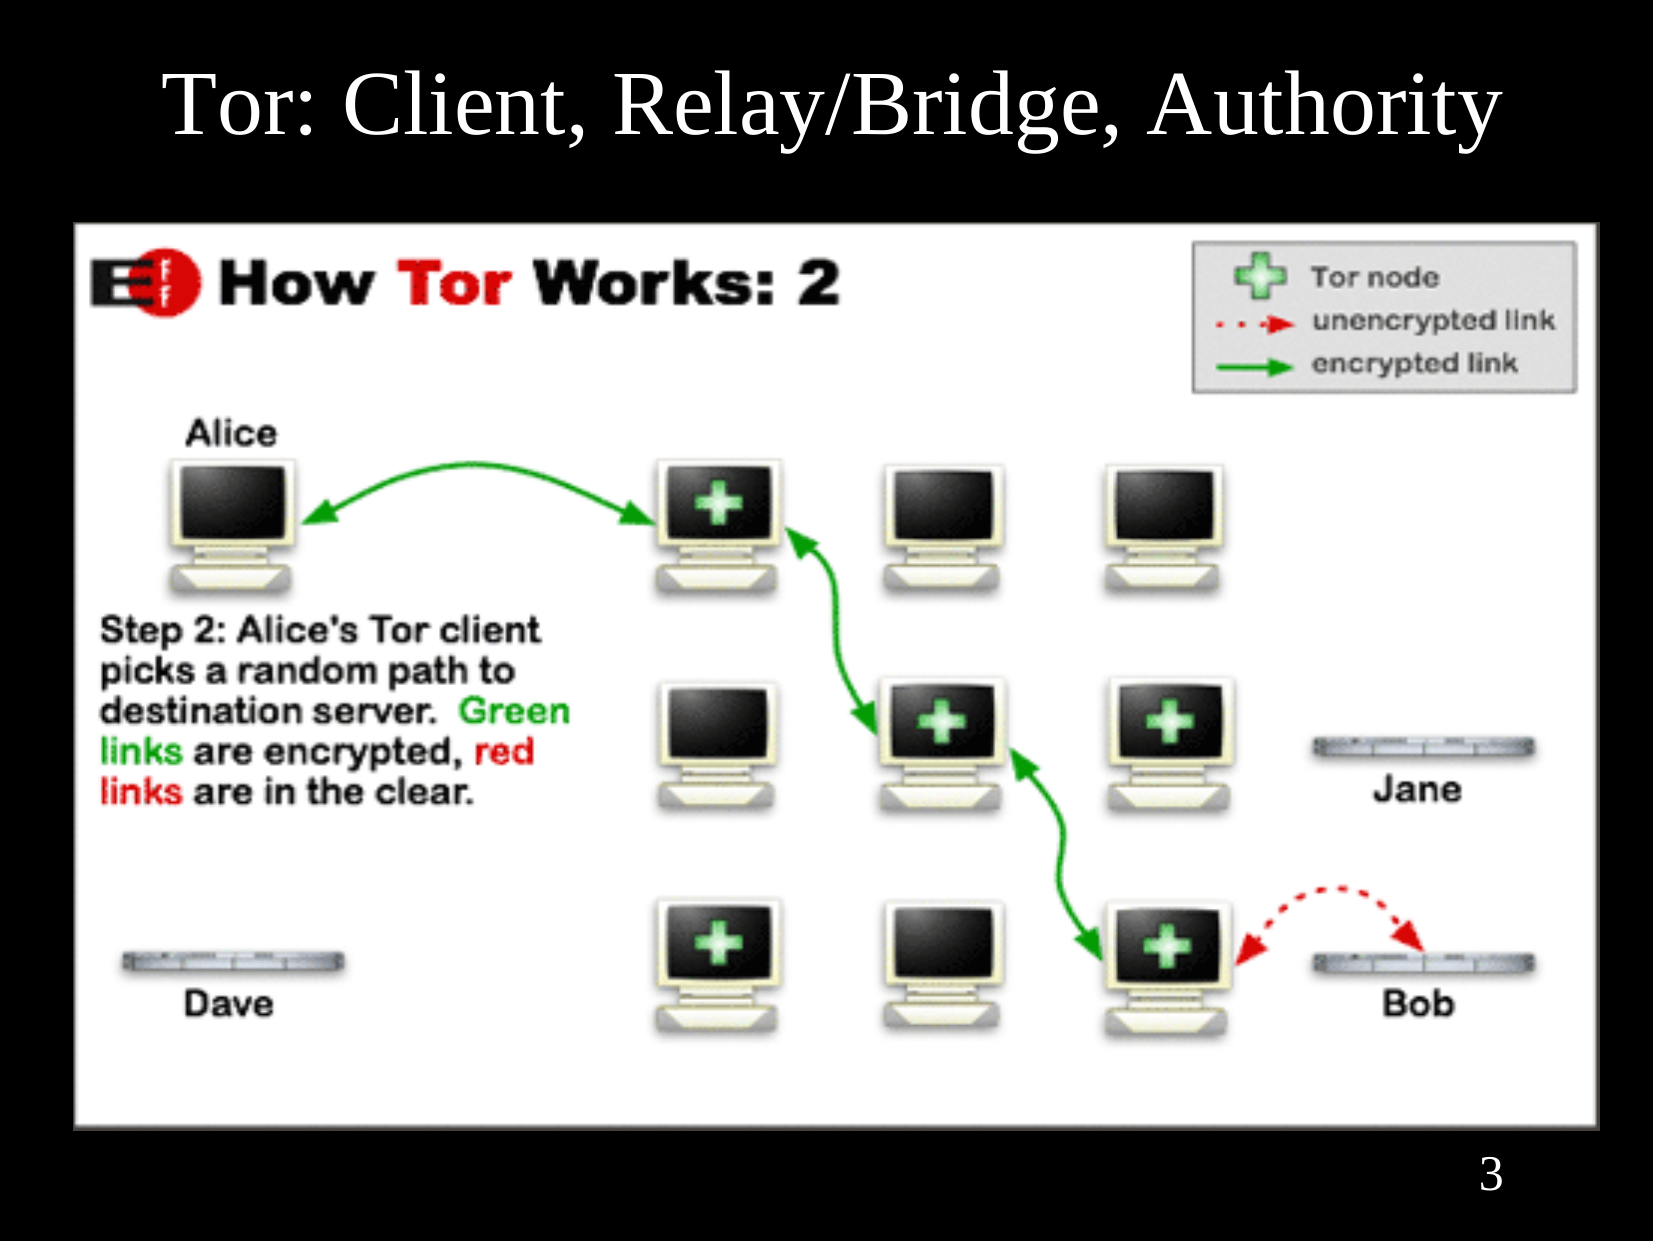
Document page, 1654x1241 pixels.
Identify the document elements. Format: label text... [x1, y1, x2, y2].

picture [73, 222, 1600, 1131]
title Tor: Client, Relay/Bridge, Authority [127, 0, 1540, 208]
